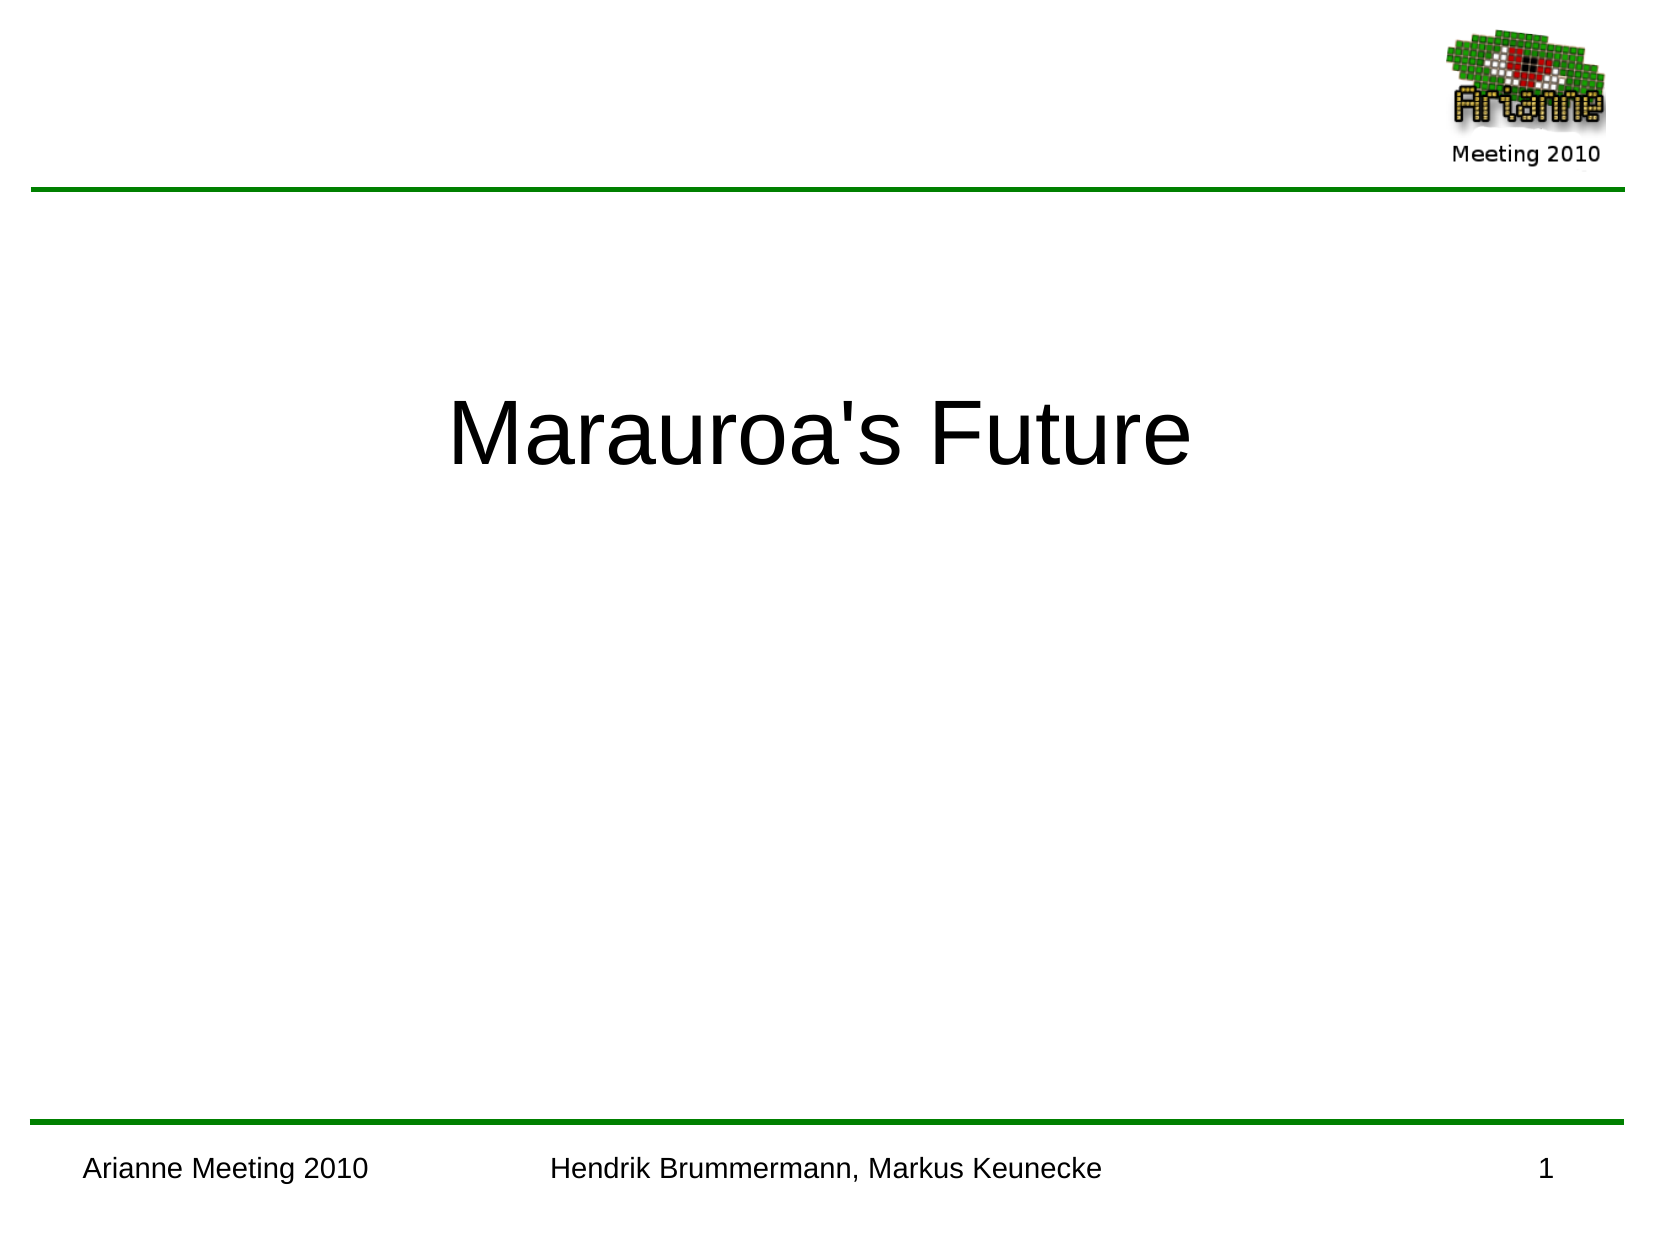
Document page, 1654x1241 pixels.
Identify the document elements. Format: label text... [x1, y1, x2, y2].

title Marauroa's Future [76, 381, 1565, 485]
picture [1446, 29, 1606, 178]
